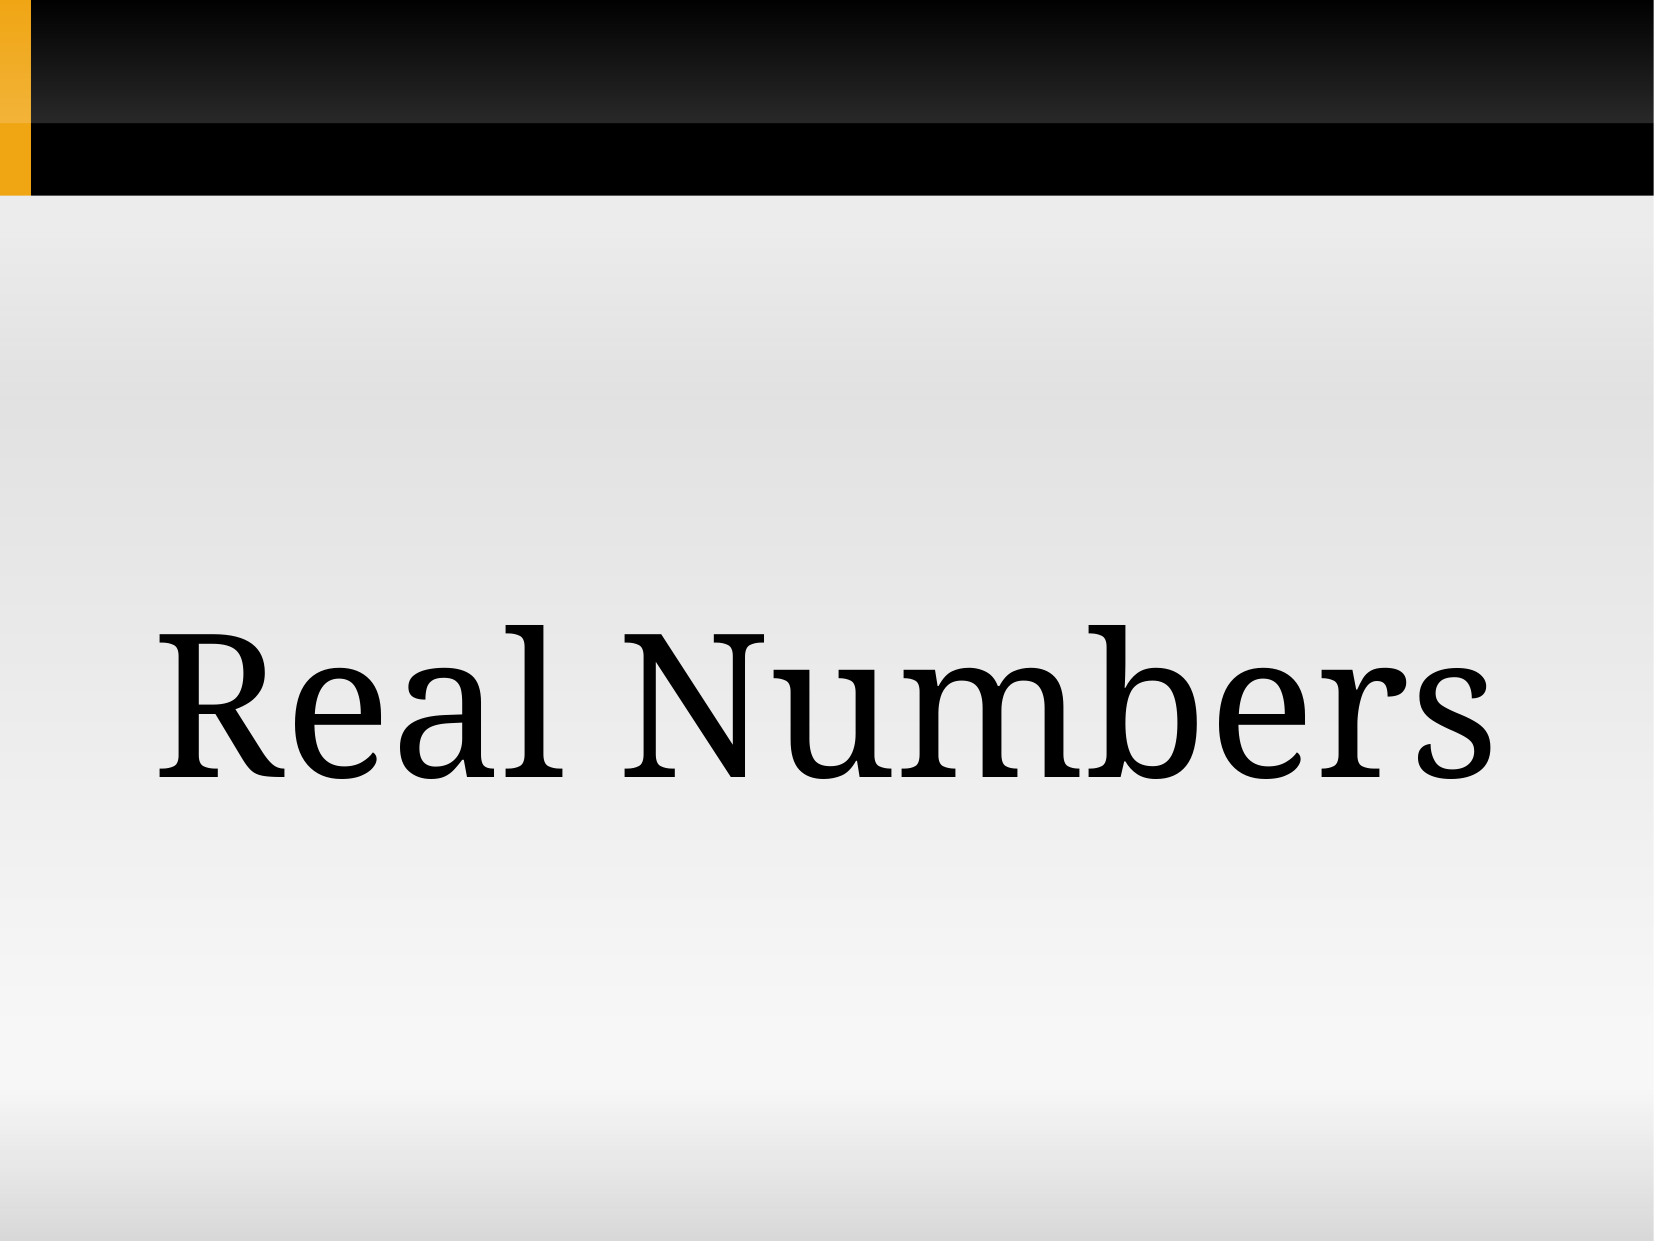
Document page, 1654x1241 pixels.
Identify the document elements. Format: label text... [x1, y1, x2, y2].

subtitle Real Numbers [82, 297, 1571, 1102]
picture [0, 0, 1654, 1241]
